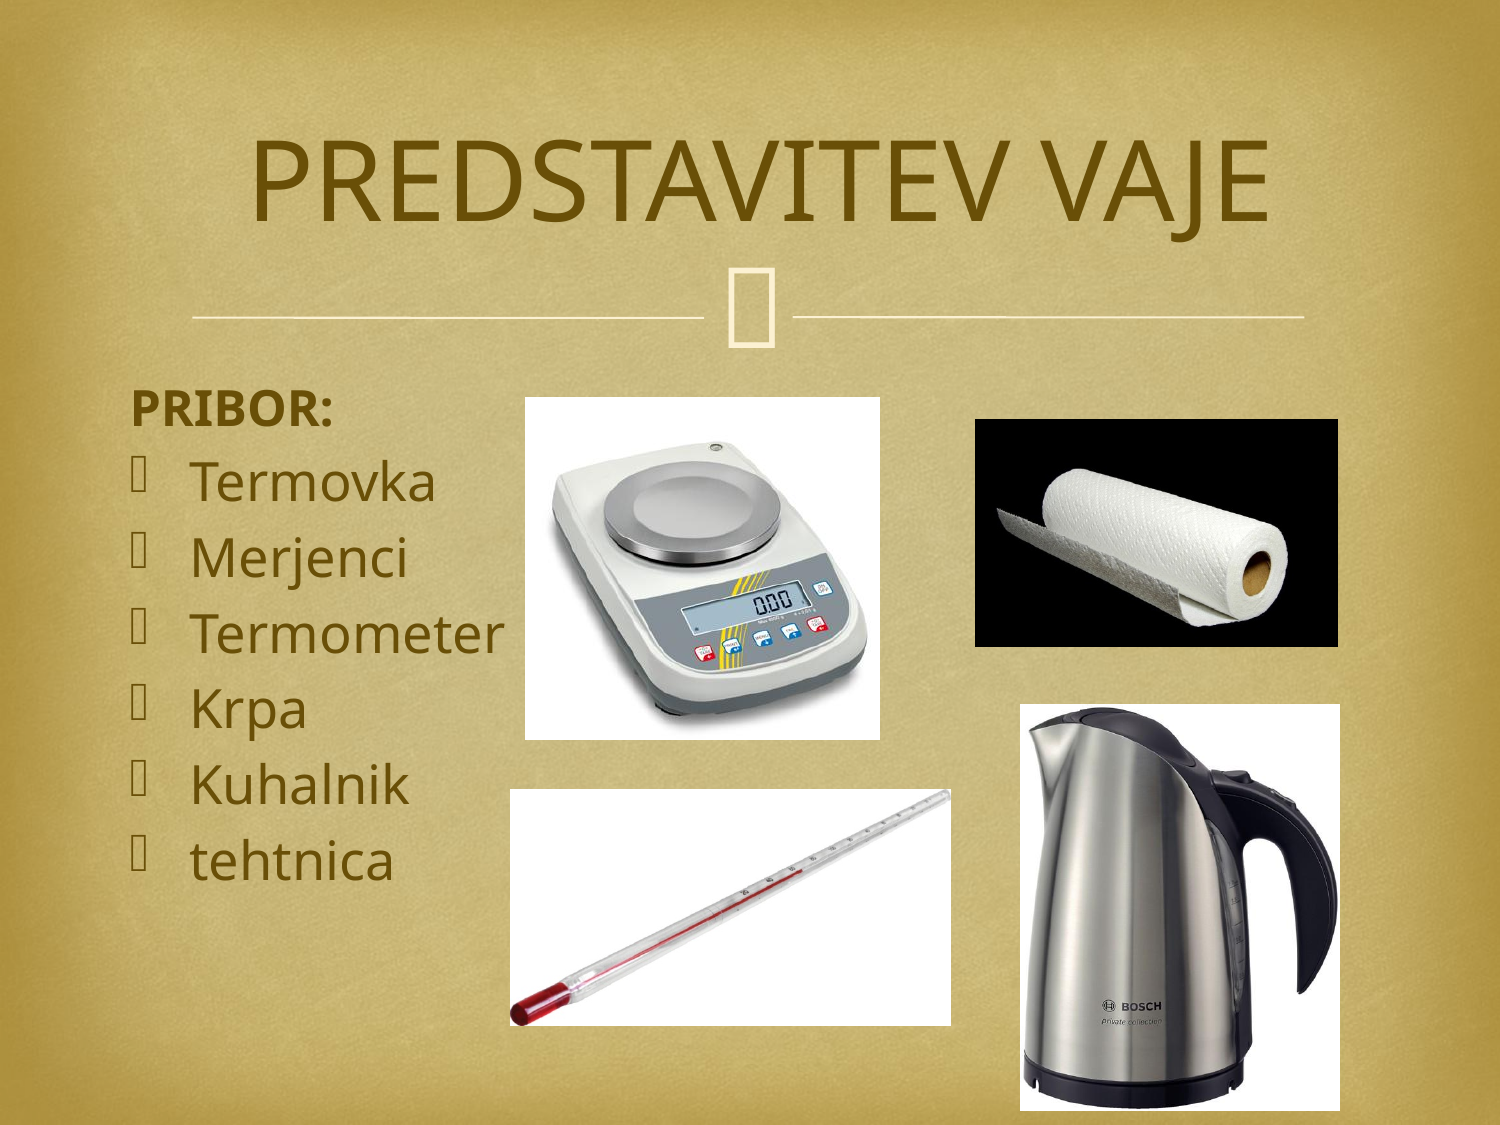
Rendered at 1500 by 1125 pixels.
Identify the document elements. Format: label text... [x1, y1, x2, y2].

picture [975, 419, 1338, 647]
picture [510, 789, 951, 1026]
list PRIBOR: Termovka Merjenci Termometer Krpa Kuhalnik tehtnica [114, 368, 1386, 1005]
title PREDSTAVITEV VAJE [123, 90, 1397, 263]
picture [525, 397, 880, 740]
picture [1020, 704, 1340, 1111]
